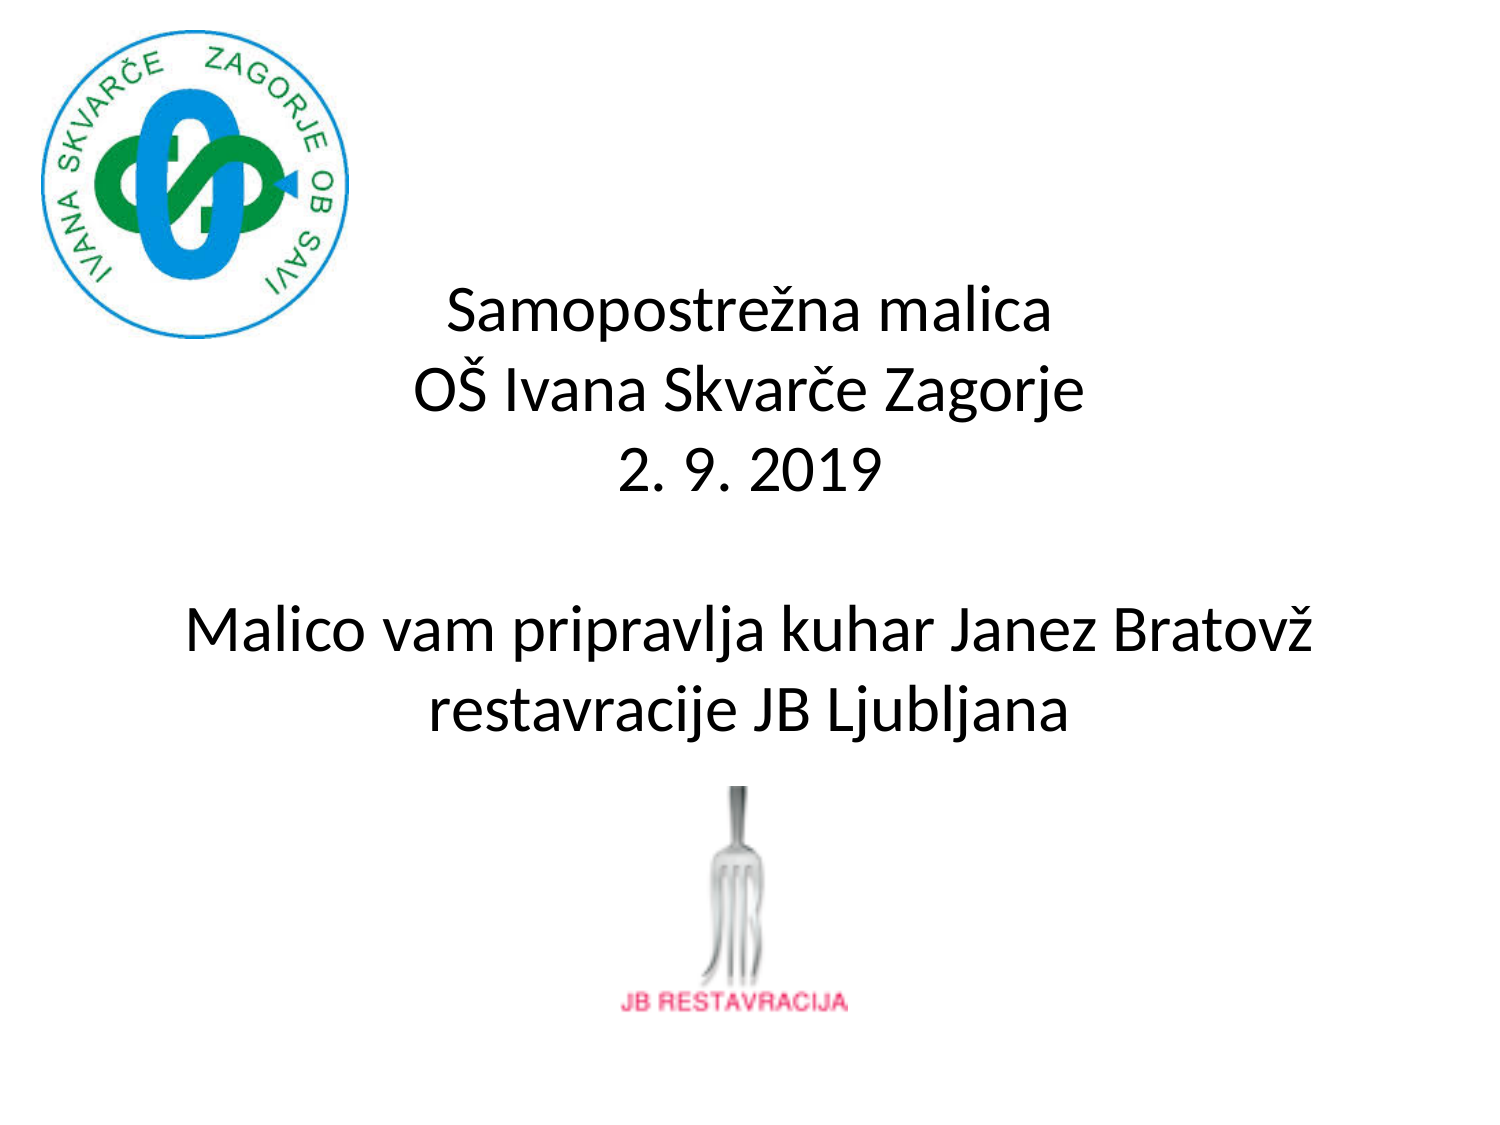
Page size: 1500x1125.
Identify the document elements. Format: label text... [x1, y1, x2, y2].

picture [41, 30, 349, 339]
picture [620, 786, 848, 1015]
title Samopostrežna malica OŠ Ivana Skvarče Zagorje 2. 9. 2019 Malico vam pripravlja kuhar Janez Bratovž restavracije JB Ljubljana [75, 45, 1426, 965]
